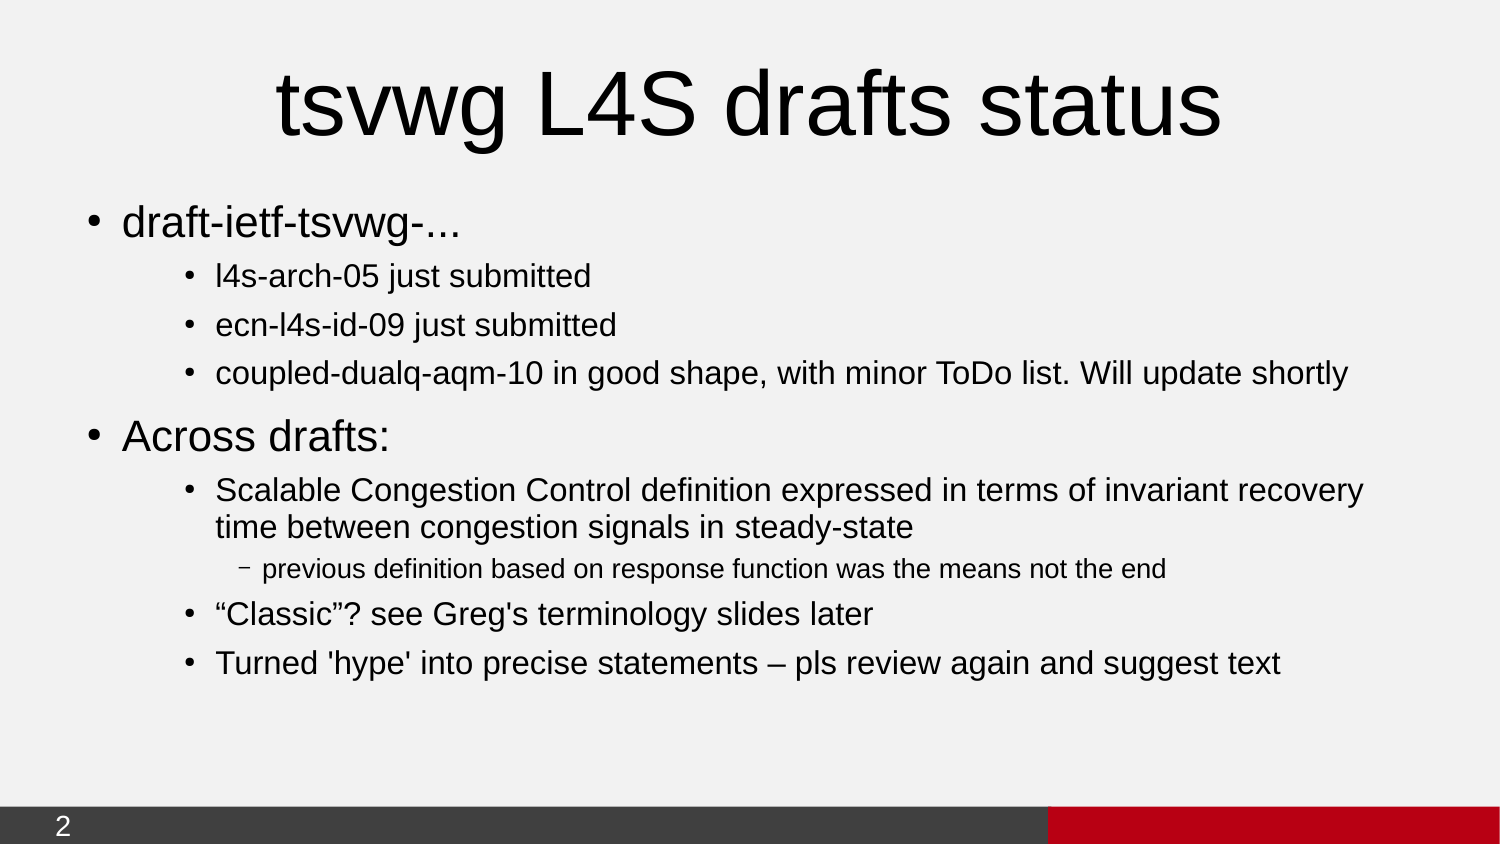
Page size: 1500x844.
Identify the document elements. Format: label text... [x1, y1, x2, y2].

list draft-ietf-tsvwg-... l4s-arch-05 just submitted ecn-l4s-id-09 just submitted coupled-dualq-aqm-10 in good shape, with minor ToDo list. Will update shortly Across drafts: Scalable Congestion Control definition expressed in terms of invariant recovery time between congestion signals in steady-state previous definition based on response function was the means not the end “Classic”? see Greg's terminology slides later Turned 'hype' into precise statements – pls review again and suggest text [75, 197, 1425, 687]
title tsvwg L4S drafts status [75, 33, 1425, 175]
